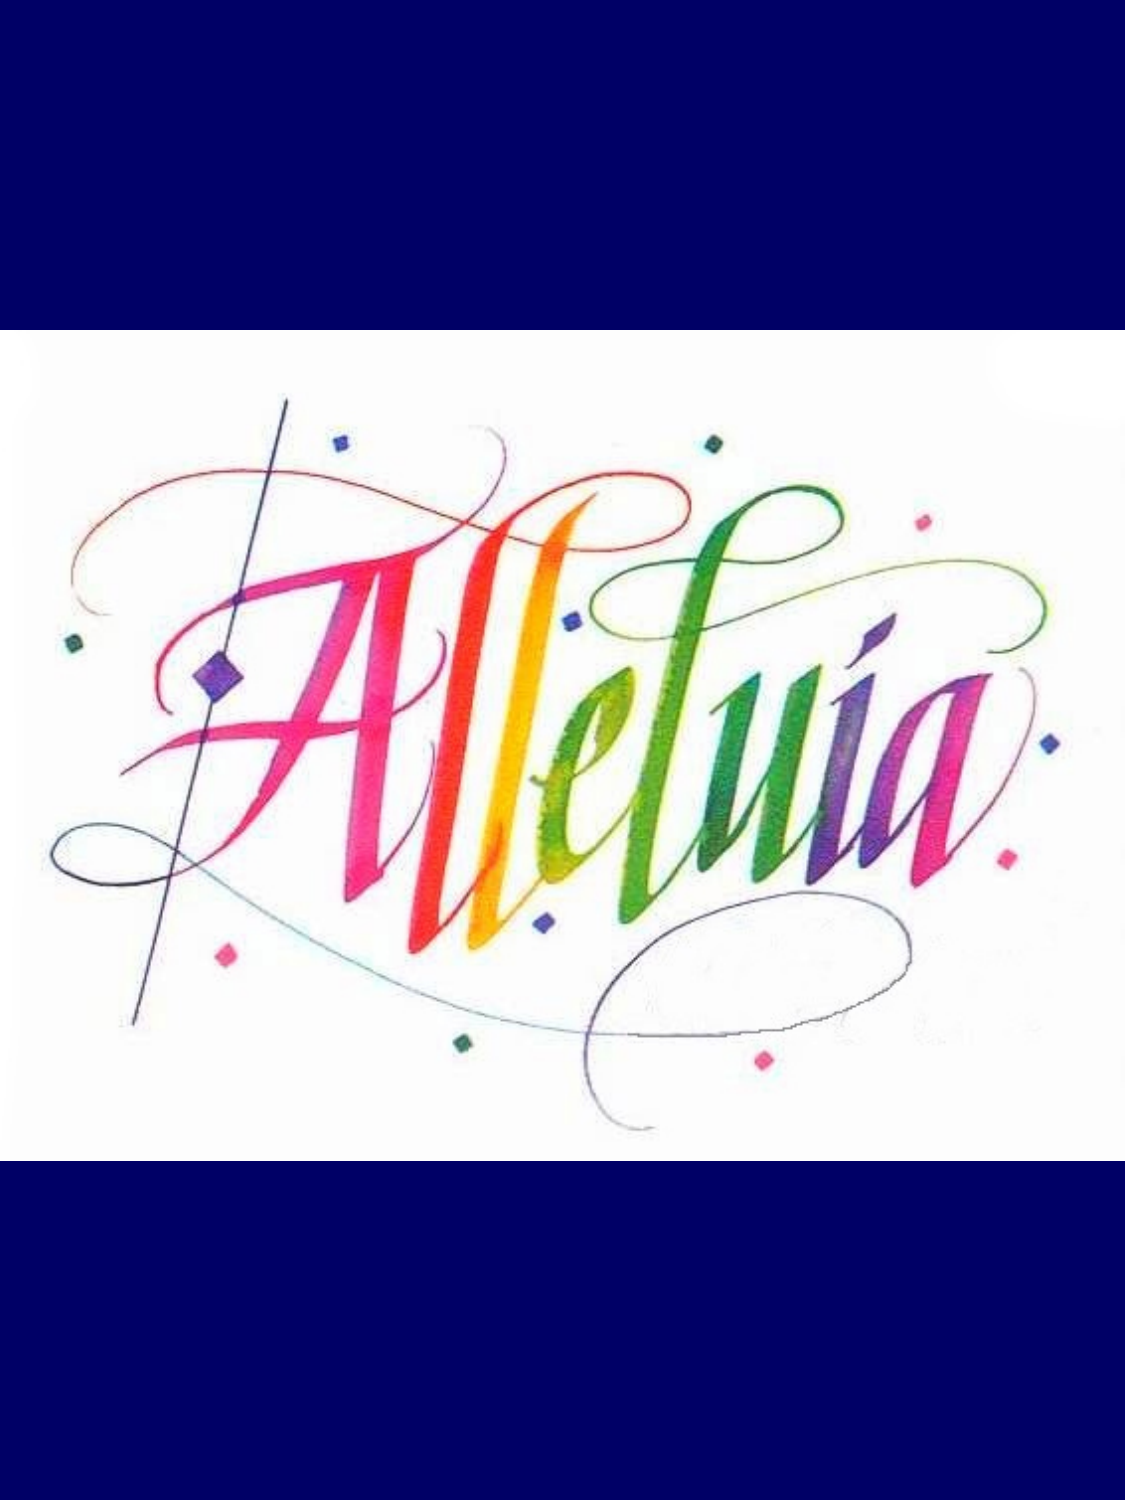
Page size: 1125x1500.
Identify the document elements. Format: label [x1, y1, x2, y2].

picture [0, 330, 1125, 1161]
